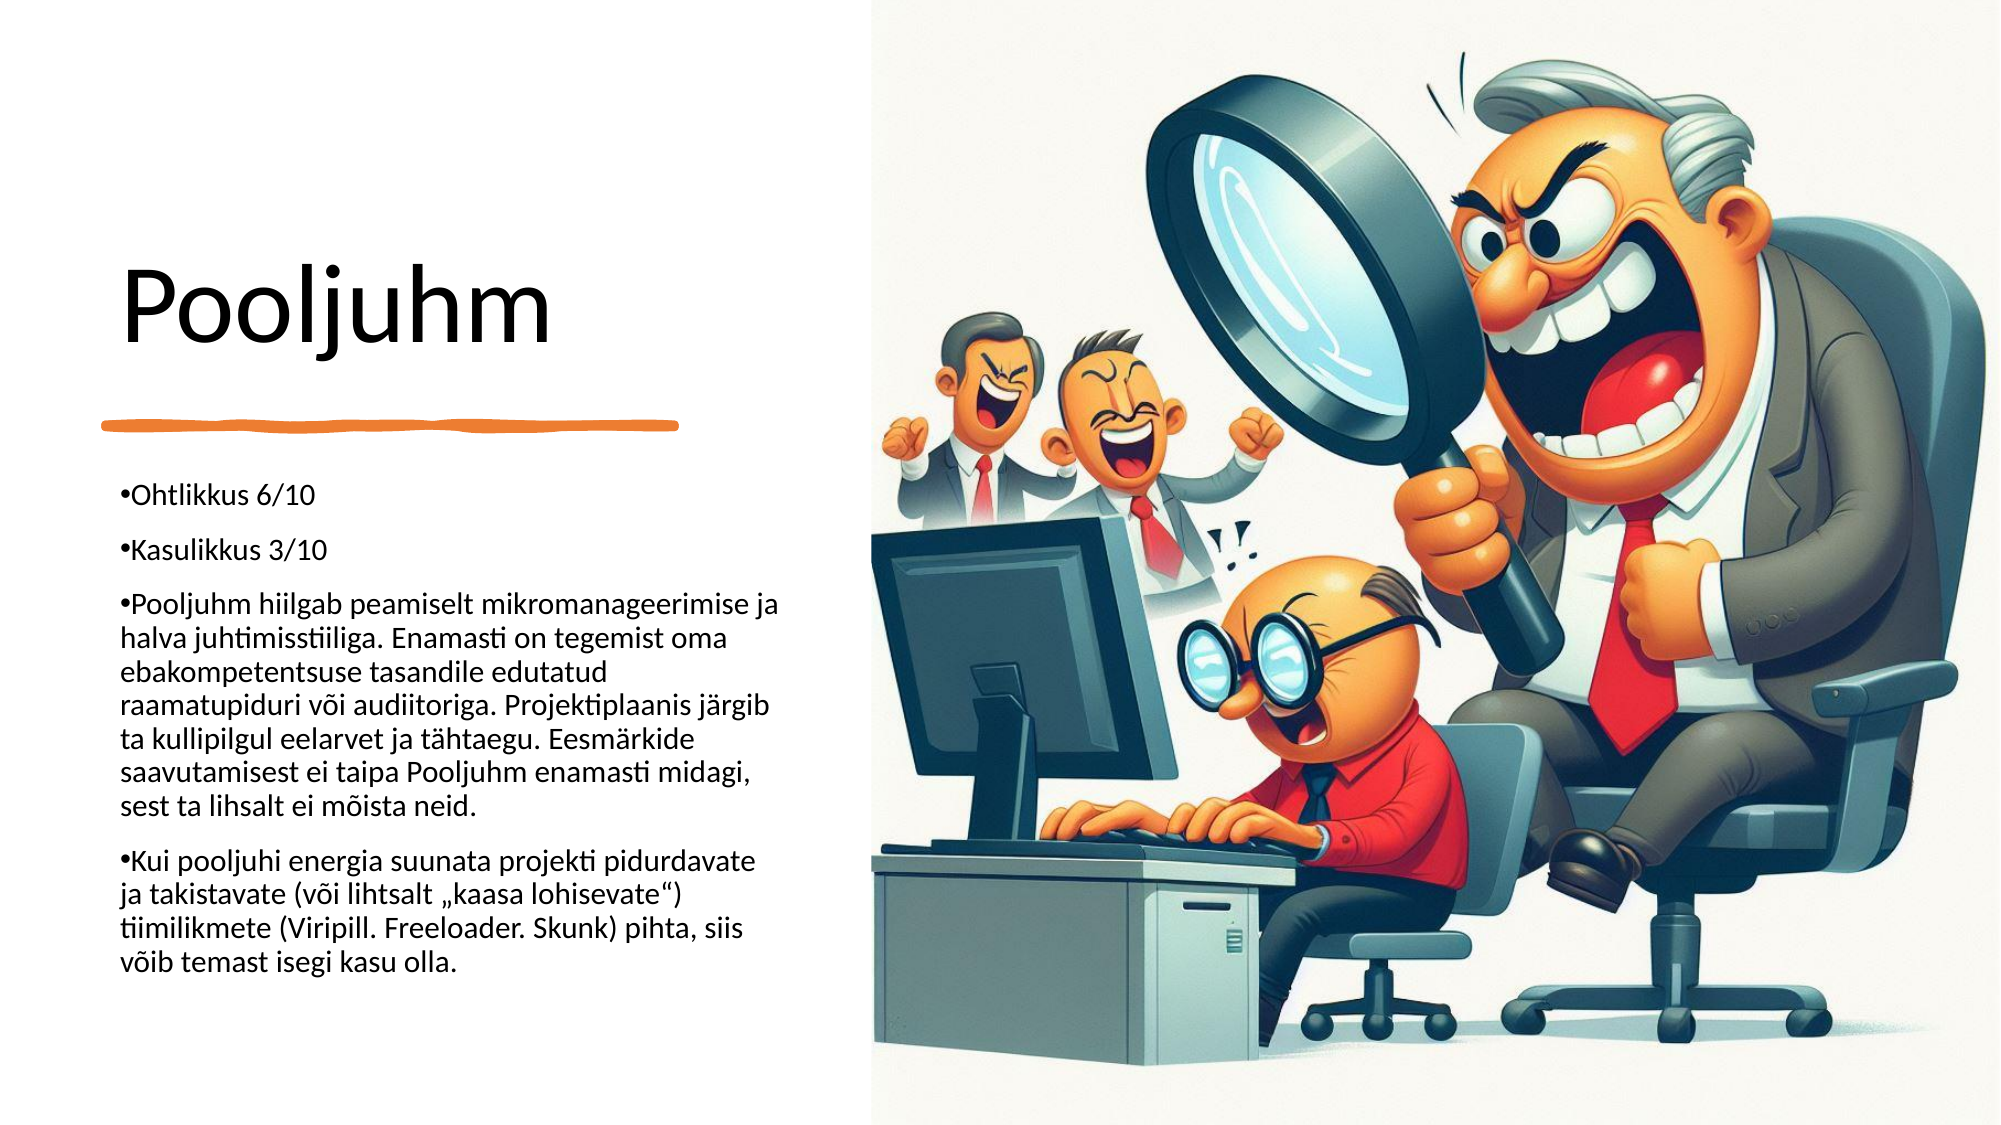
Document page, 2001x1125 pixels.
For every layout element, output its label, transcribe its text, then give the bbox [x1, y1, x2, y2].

picture [871, 0, 2000, 1125]
list Ohtlikkus 6/10 Kasulikkus 3/10 Pooljuhm hiilgab peamiselt mikromanageerimise ja halva juhtimisstiiliga. Enamasti on tegemist oma ebakompetentsuse tasandile edutatud raamatupiduri või audiitoriga. Projektiplaanis järgib ta kullipilgul eelarvet ja tähtaegu. Eesmärkide saavutamisest ei taipa Pooljuhm enamasti midagi, sest ta lihsalt ei mõista neid. Kui pooljuhi energia suunata projekti pidurdavate ja takistavate (või lihtsalt „kaasa lohisevate“) tiimilikmete (Viripill. Freeloader. Skunk) pihta, siis võib temast isegi kasu olla. [105, 471, 802, 1016]
title Pooljuhm [105, 53, 822, 375]
text_box [0, 0, 871, 1125]
